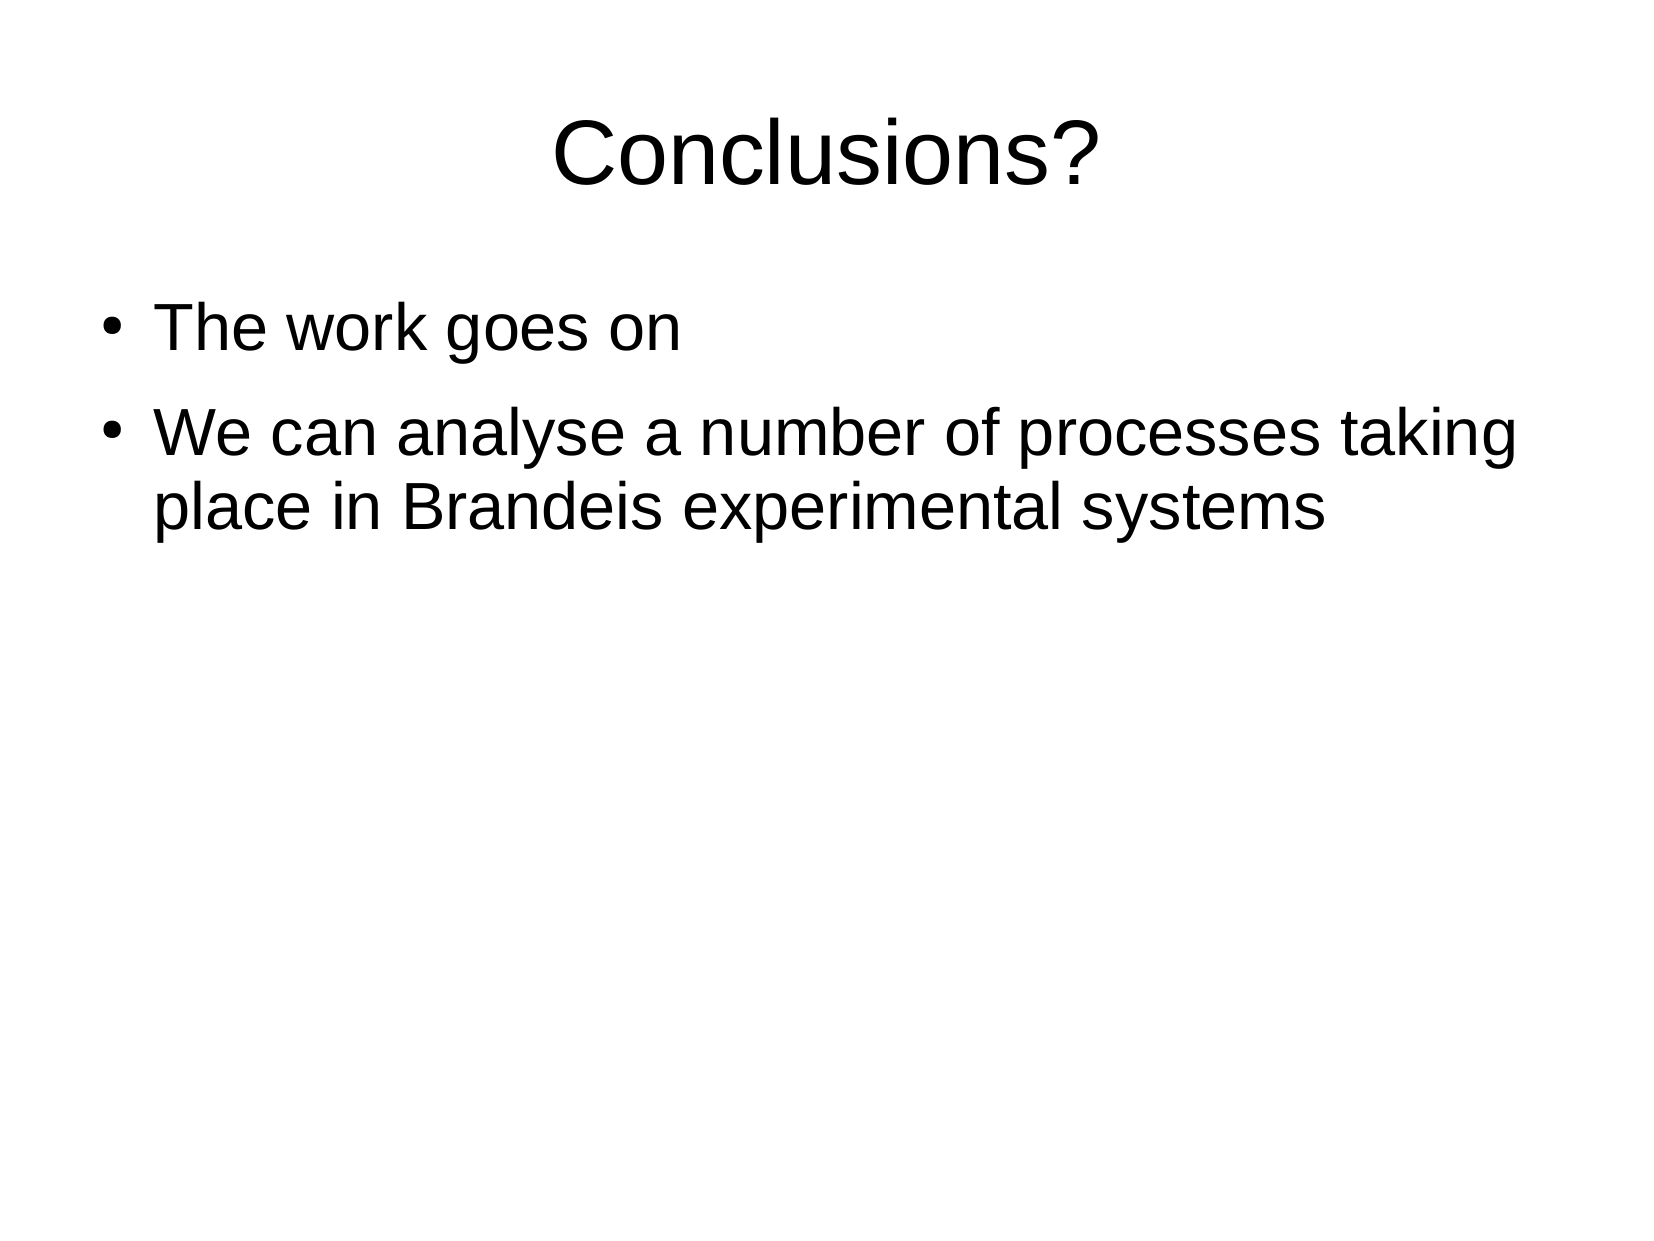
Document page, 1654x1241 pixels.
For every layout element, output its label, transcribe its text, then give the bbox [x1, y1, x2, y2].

list The work goes on We can analyse a number of processes taking place in Brandeis experimental systems [82, 290, 1571, 1010]
title Conclusions? [82, 49, 1571, 257]
